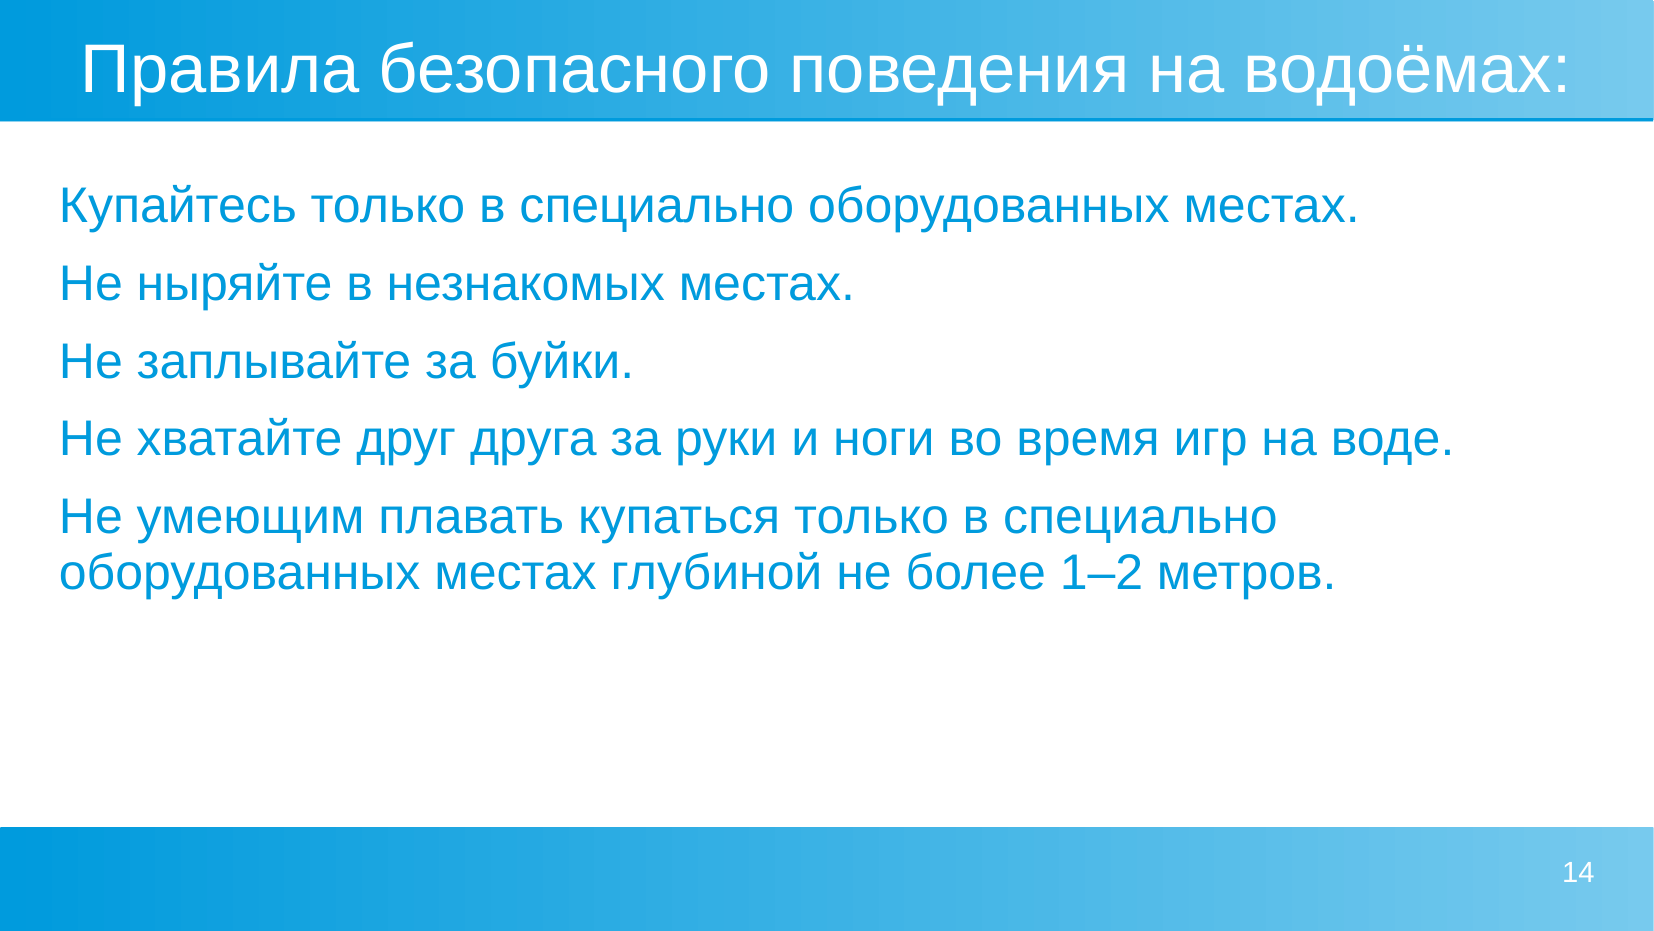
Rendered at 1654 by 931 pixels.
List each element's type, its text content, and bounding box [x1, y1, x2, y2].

title Правила безопасного поведения на водоёмах: [59, 30, 1595, 108]
list Купайтесь только в специально оборудованных местах. Не ныряйте в незнакомых местах. Не заплывайте за буйки. Не хватайте друг друга за руки и ноги во время игр на воде. Не умеющим плавать купаться только в специально оборудованных местах глубиной не более 1–2 метров. [59, 177, 1595, 768]
